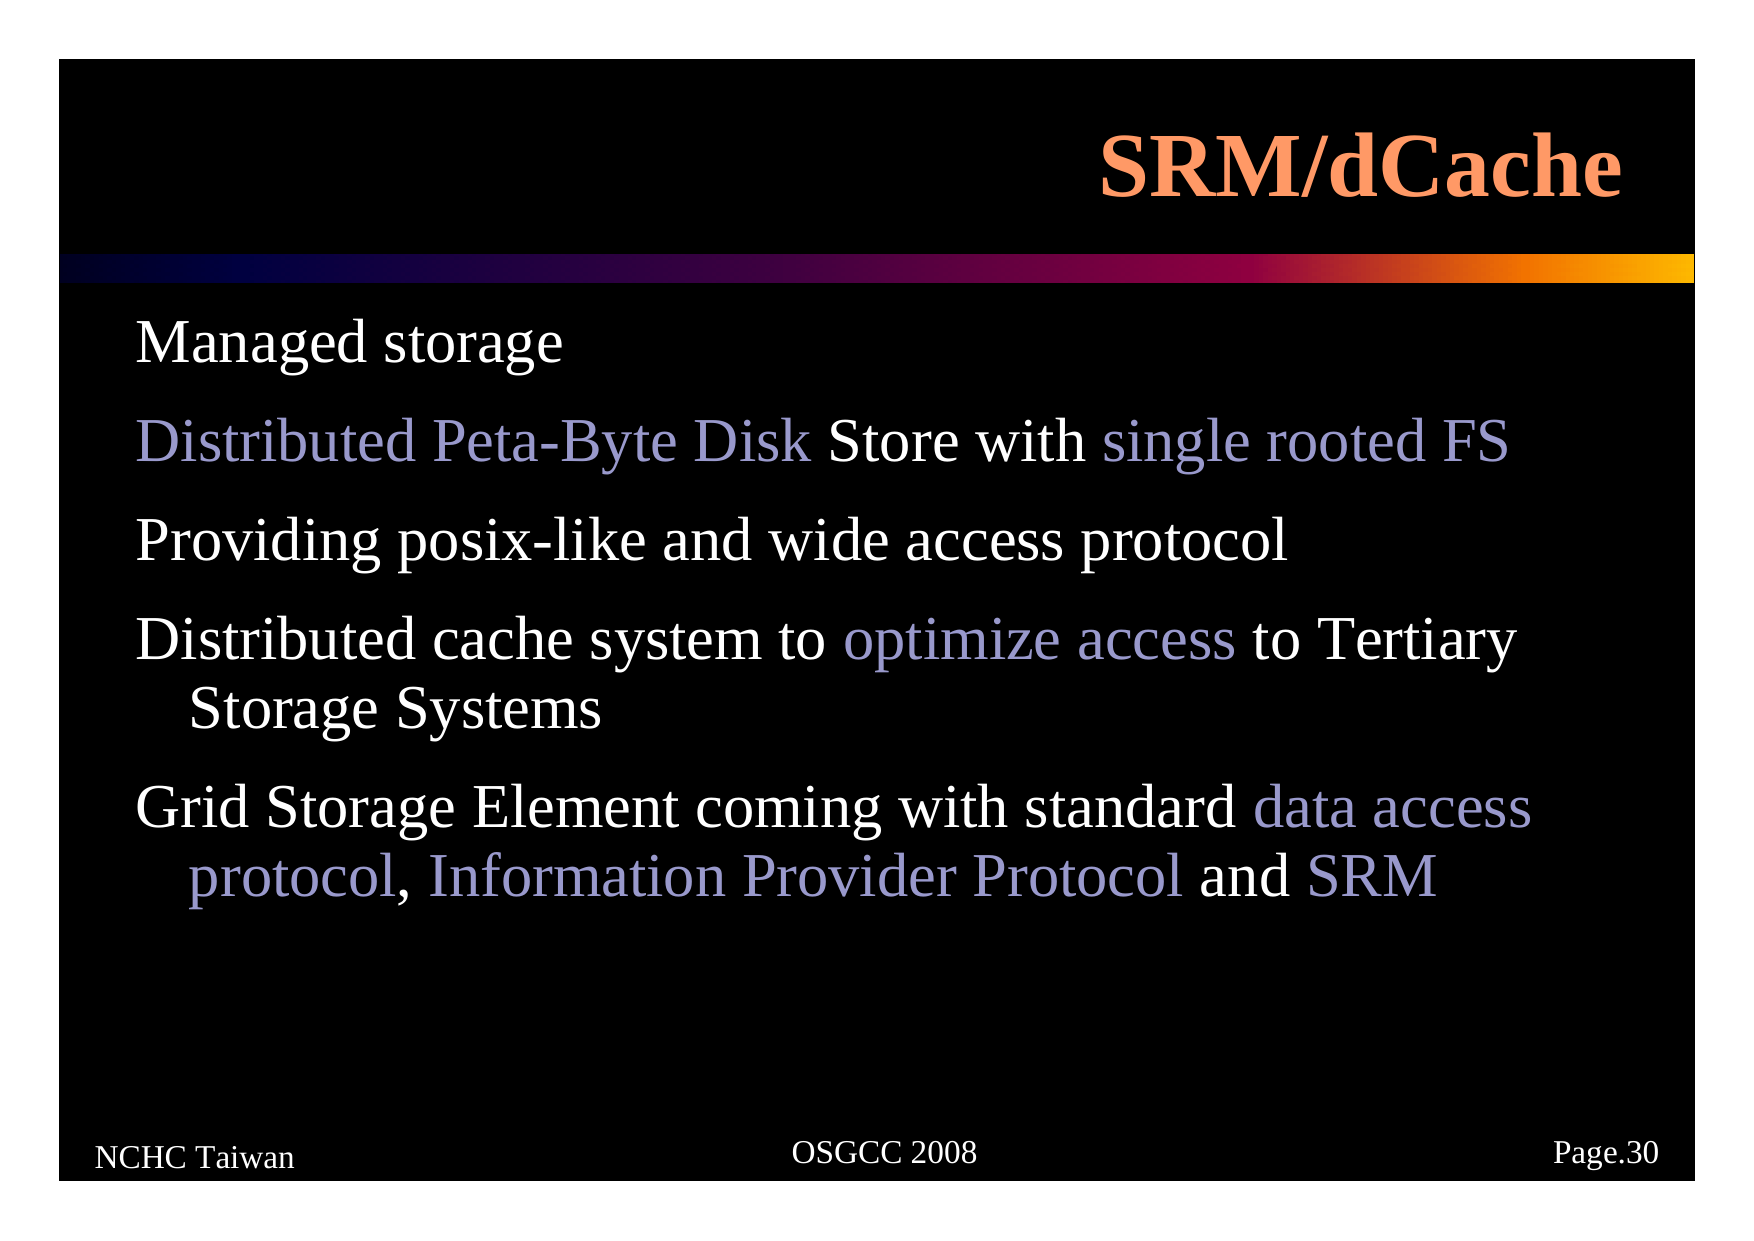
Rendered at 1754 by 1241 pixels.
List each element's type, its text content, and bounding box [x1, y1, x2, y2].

picture [60, 254, 1694, 283]
list Managed storage Distributed Peta-Byte Disk Store with single rooted FS Providing posix-like and wide access protocol Distributed cache system to optimize access to Tertiary Storage Systems Grid Storage Element coming with standard data access protocol, Information Provider Protocol and SRM [118, 307, 1610, 1075]
title SRM/dCache [118, 93, 1625, 238]
